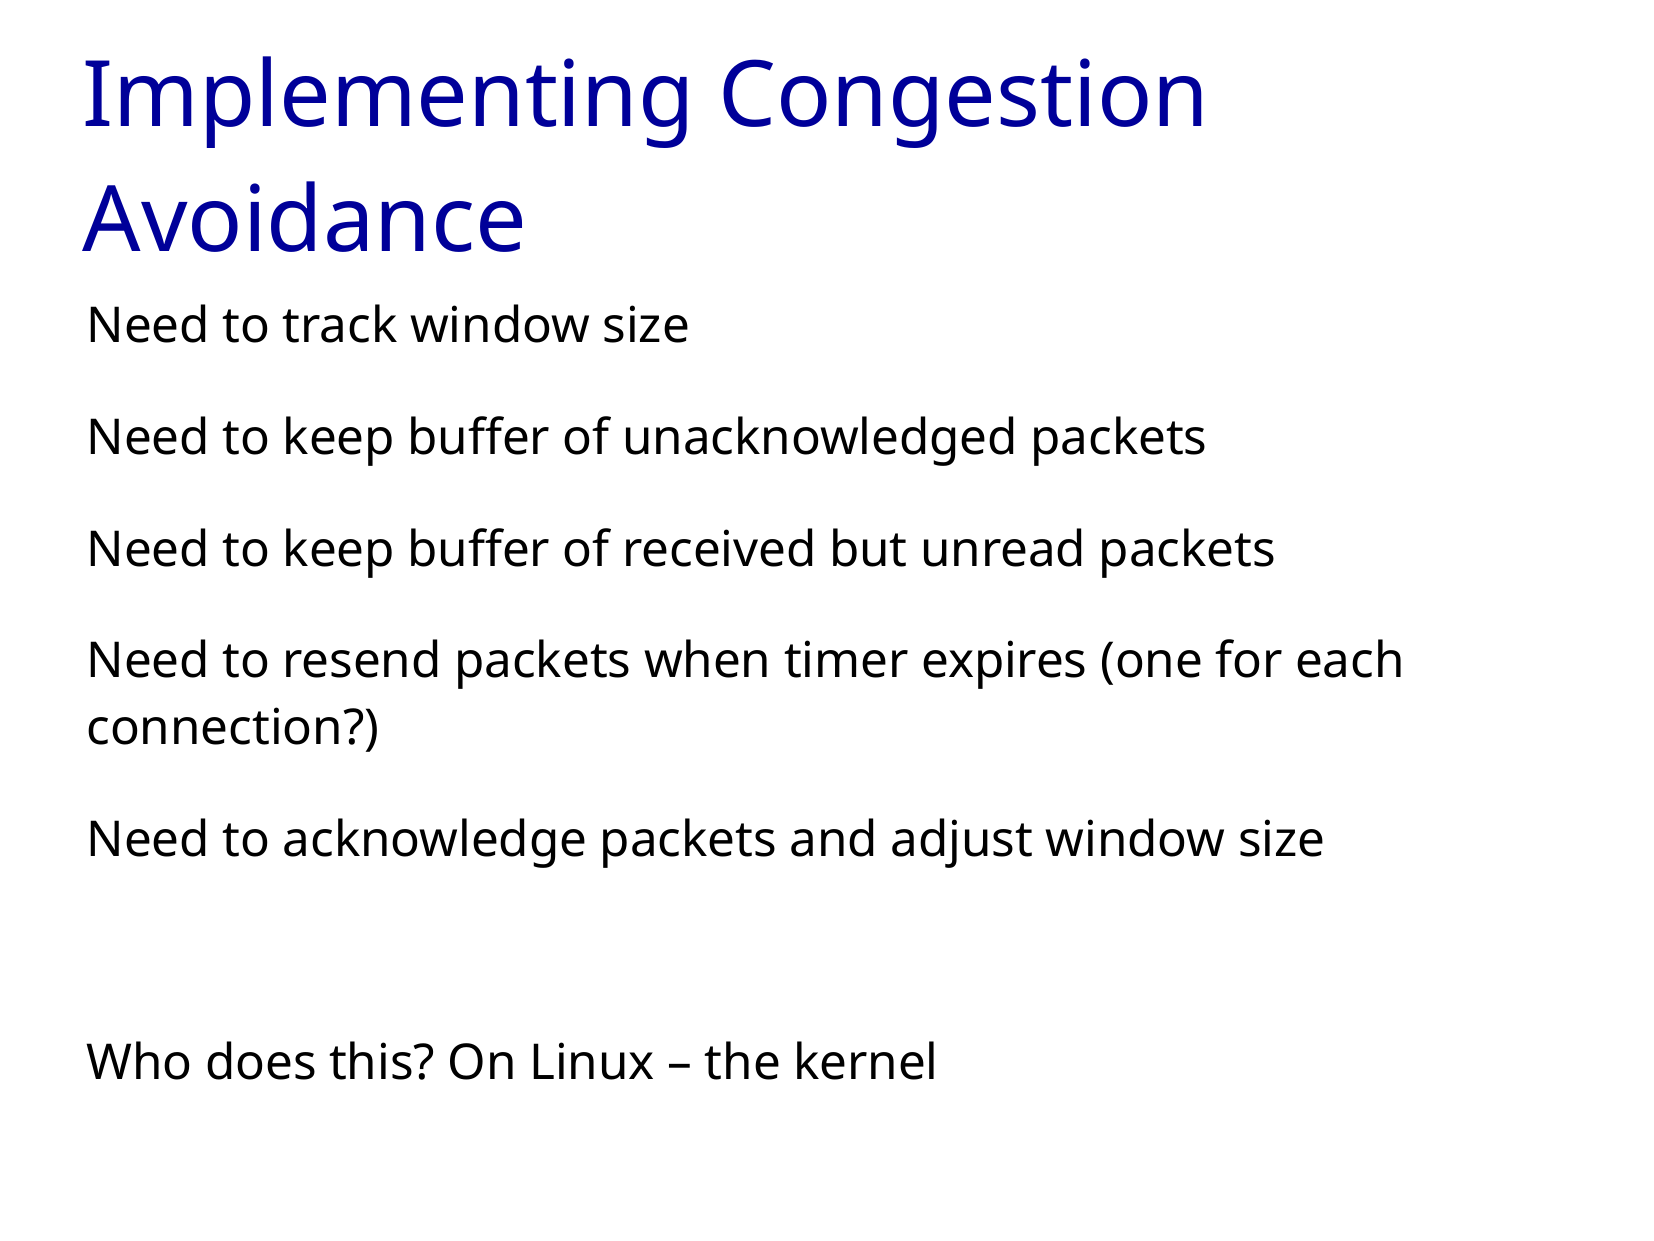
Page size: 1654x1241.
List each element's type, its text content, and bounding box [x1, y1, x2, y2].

list Need to track window size Need to keep buffer of unacknowledged packets Need to keep buffer of received but unread packets Need to resend packets when timer expires (one for each connection?) Need to acknowledge packets and adjust window size Who does this? On Linux – the kernel [60, 290, 1571, 1096]
title Implementing Congestion Avoidance [82, 49, 1571, 257]
